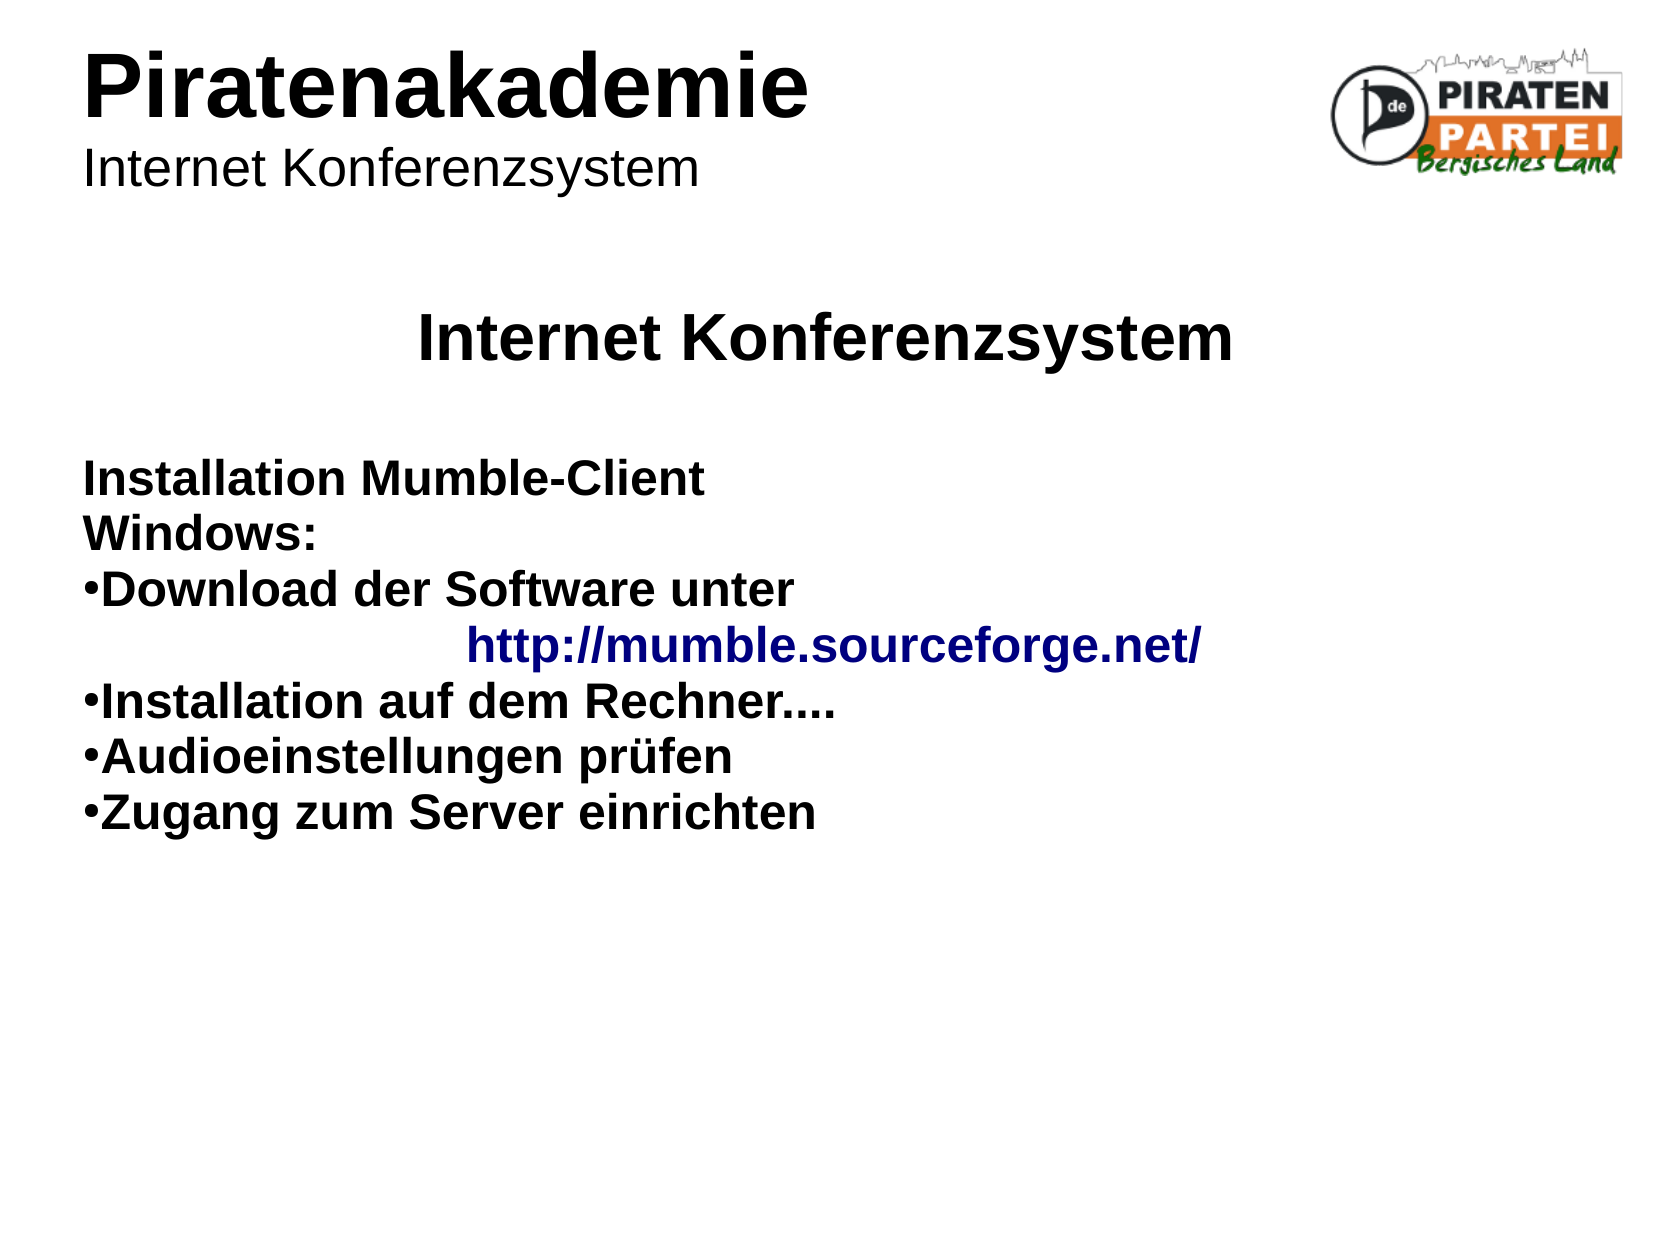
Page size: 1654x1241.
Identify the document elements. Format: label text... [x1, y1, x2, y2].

picture [1328, 47, 1625, 176]
subtitle Internet Konferenzsystem Installation Mumble-Client Windows: Download der Software unter http://mumble.sourceforge.net/ Installation auf dem Rechner.... Audioeinstellungen prüfen Zugang zum Server einrichten [82, 300, 1571, 952]
title Piratenakademie Internet Konferenzsystem [82, 34, 1571, 198]
